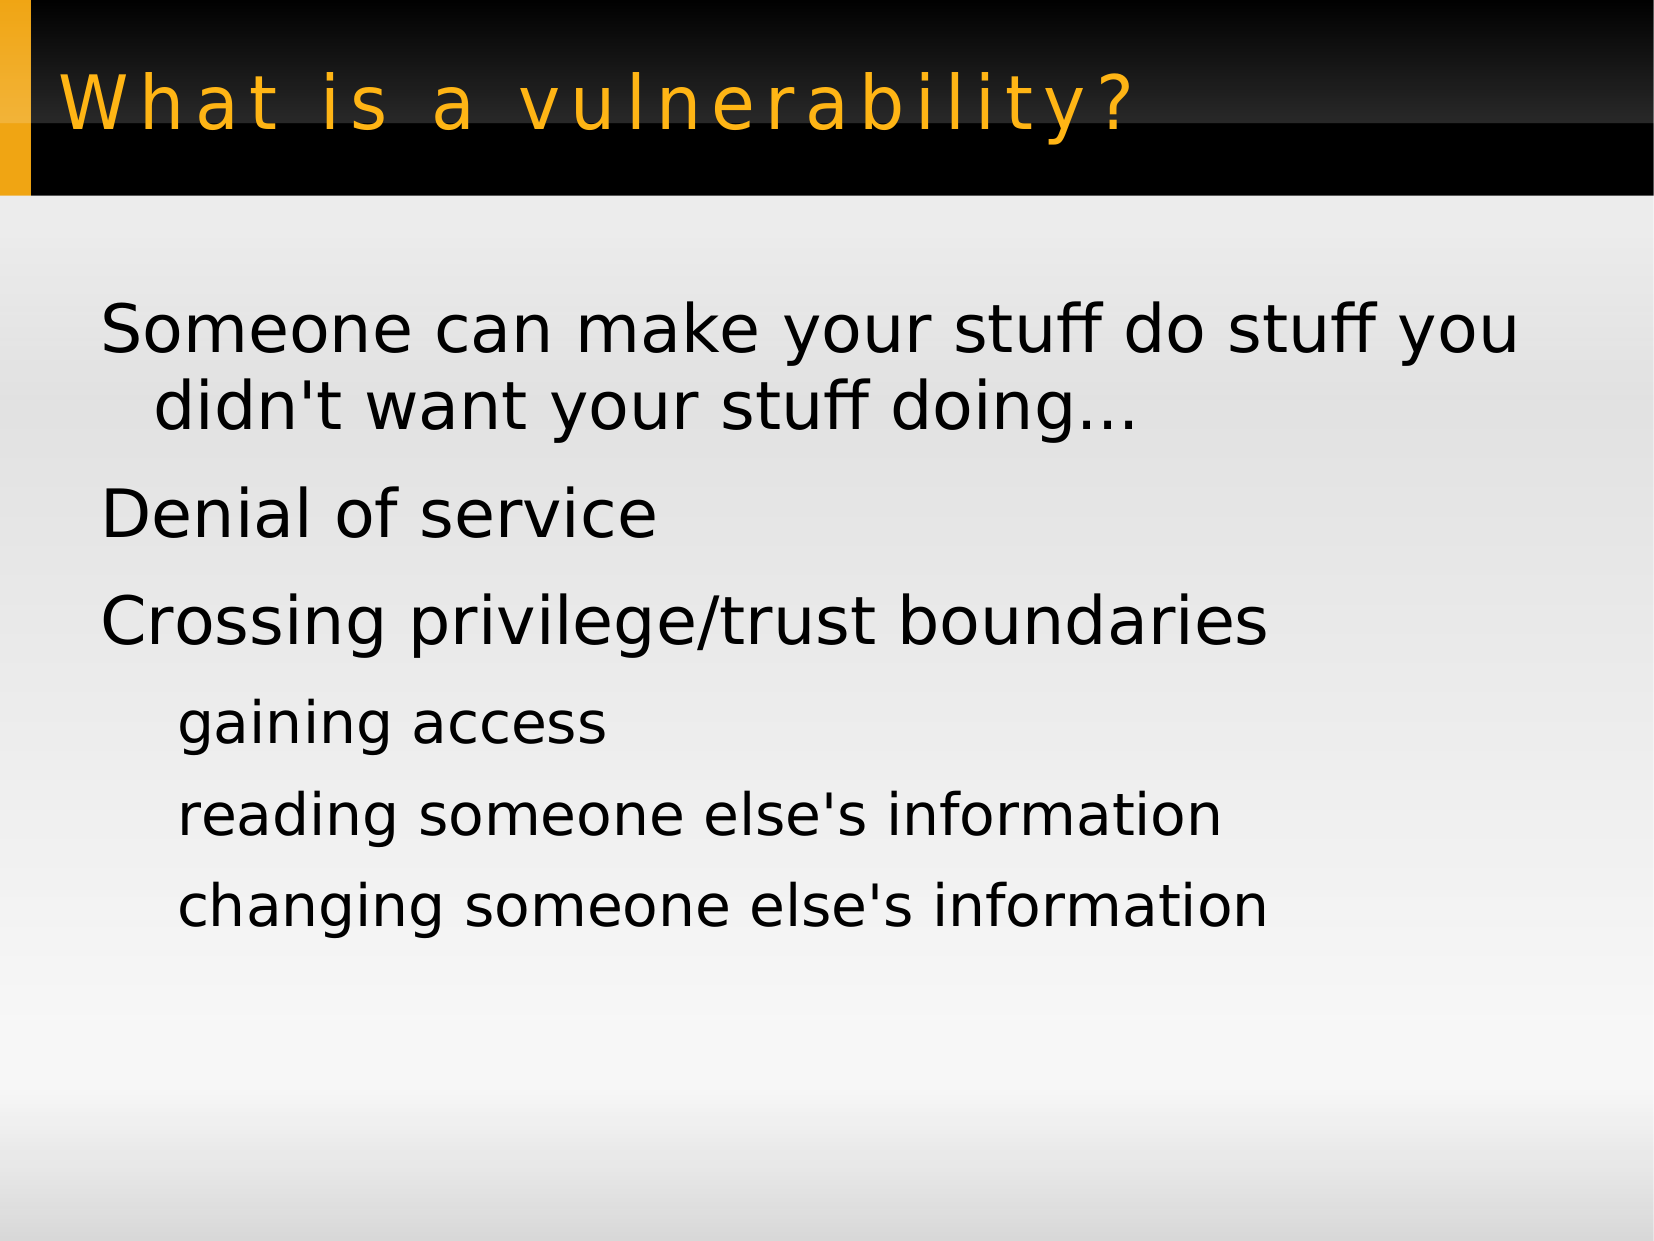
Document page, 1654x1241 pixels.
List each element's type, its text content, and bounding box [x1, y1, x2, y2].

picture [0, 0, 1654, 1241]
list Someone can make your stuff do stuff you didn't want your stuff doing... Denial of service Crossing privilege/trust boundaries gaining access reading someone else's information changing someone else's information [82, 290, 1571, 1094]
title What is a vulnerability? [59, 36, 1270, 171]
